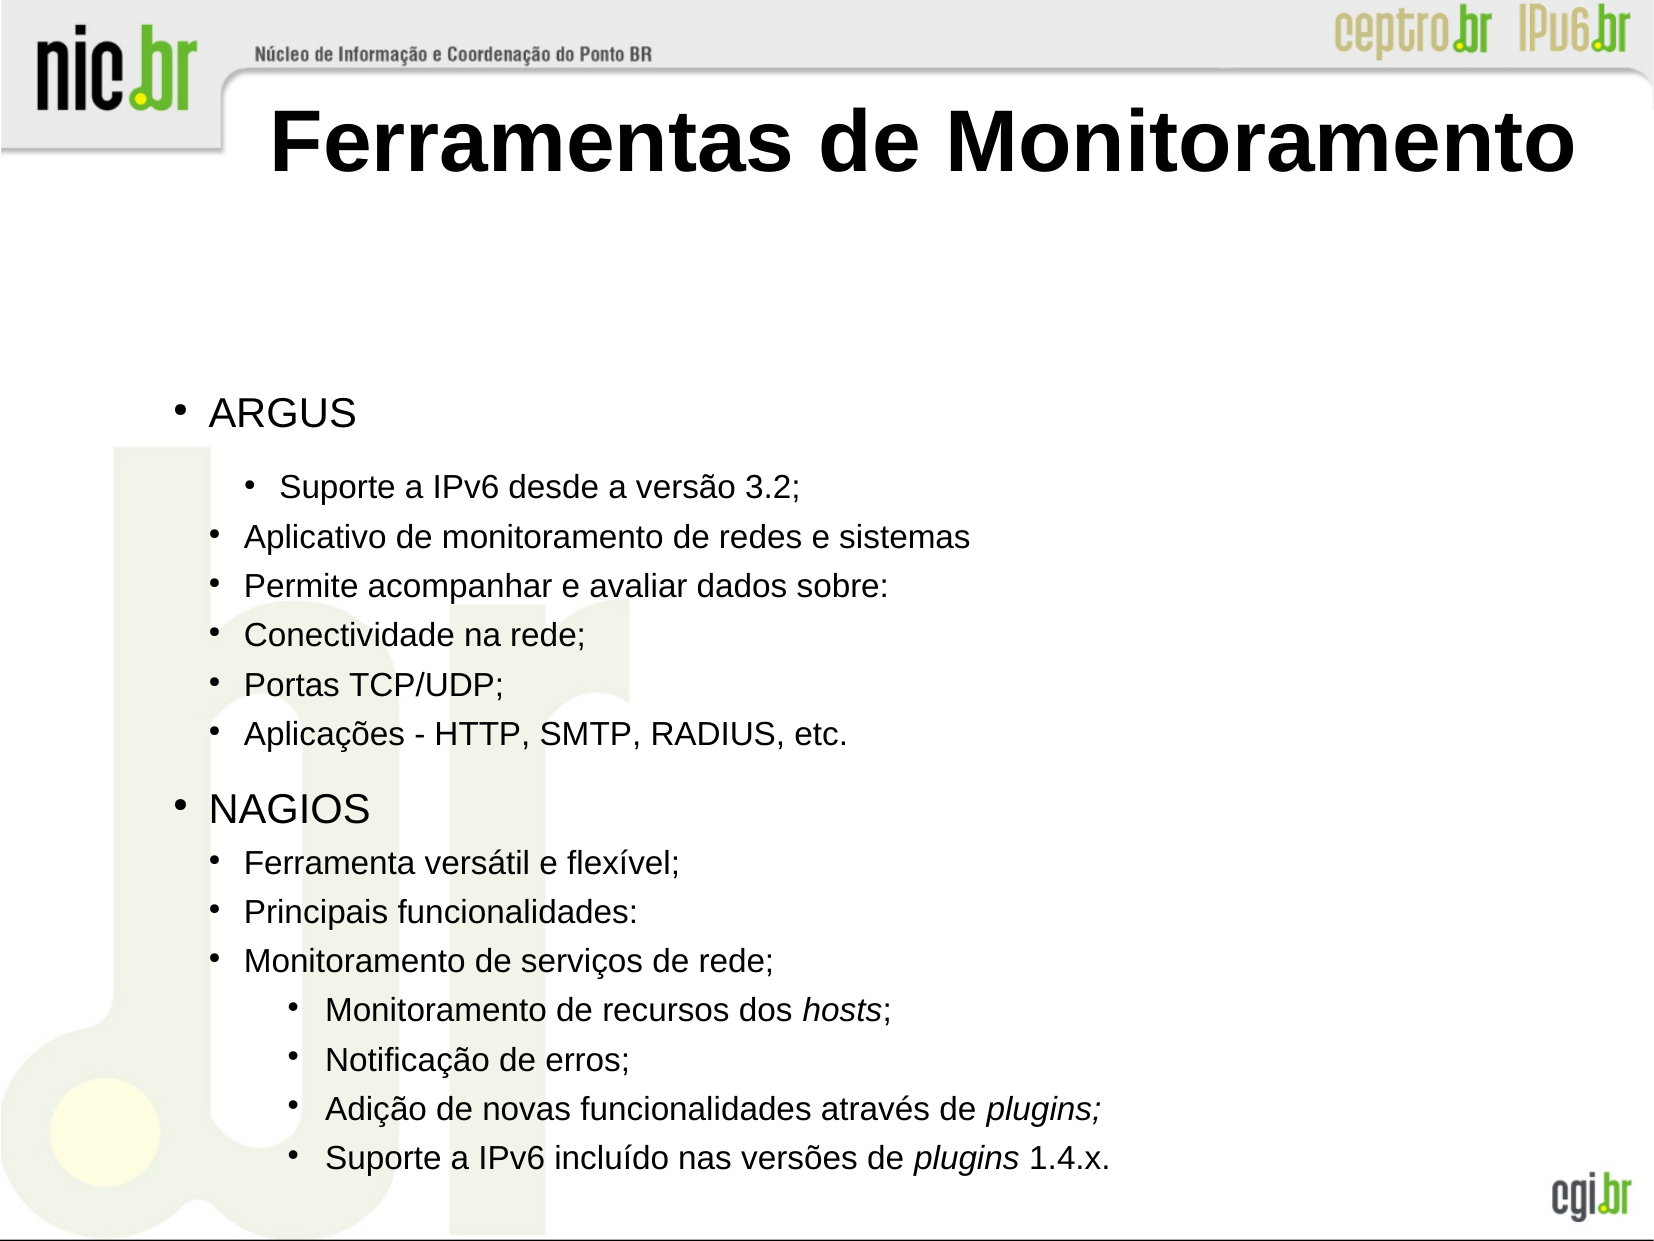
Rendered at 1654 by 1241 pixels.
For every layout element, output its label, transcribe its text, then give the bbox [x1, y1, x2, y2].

text_box Ferramentas de Monitoramento [200, 85, 1648, 204]
picture [0, 0, 1654, 1241]
text_box ARGUS Suporte a IPv6 desde a versão 3.2; Aplicativo de monitoramento de redes e sistemas Permite acompanhar e avaliar dados sobre: Conectividade na rede; Portas TCP/UDP; Aplicações - HTTP, SMTP, RADIUS, etc. NAGIOS Ferramenta versátil e flexível; Principais funcionalidades: Monitoramento de serviços de rede; Monitoramento de recursos dos hosts; Notificação de erros; Adição de novas funcionalidades através de plugins; Suporte a IPv6 incluído nas versões de plugins 1.4.x. [122, 378, 1543, 519]
